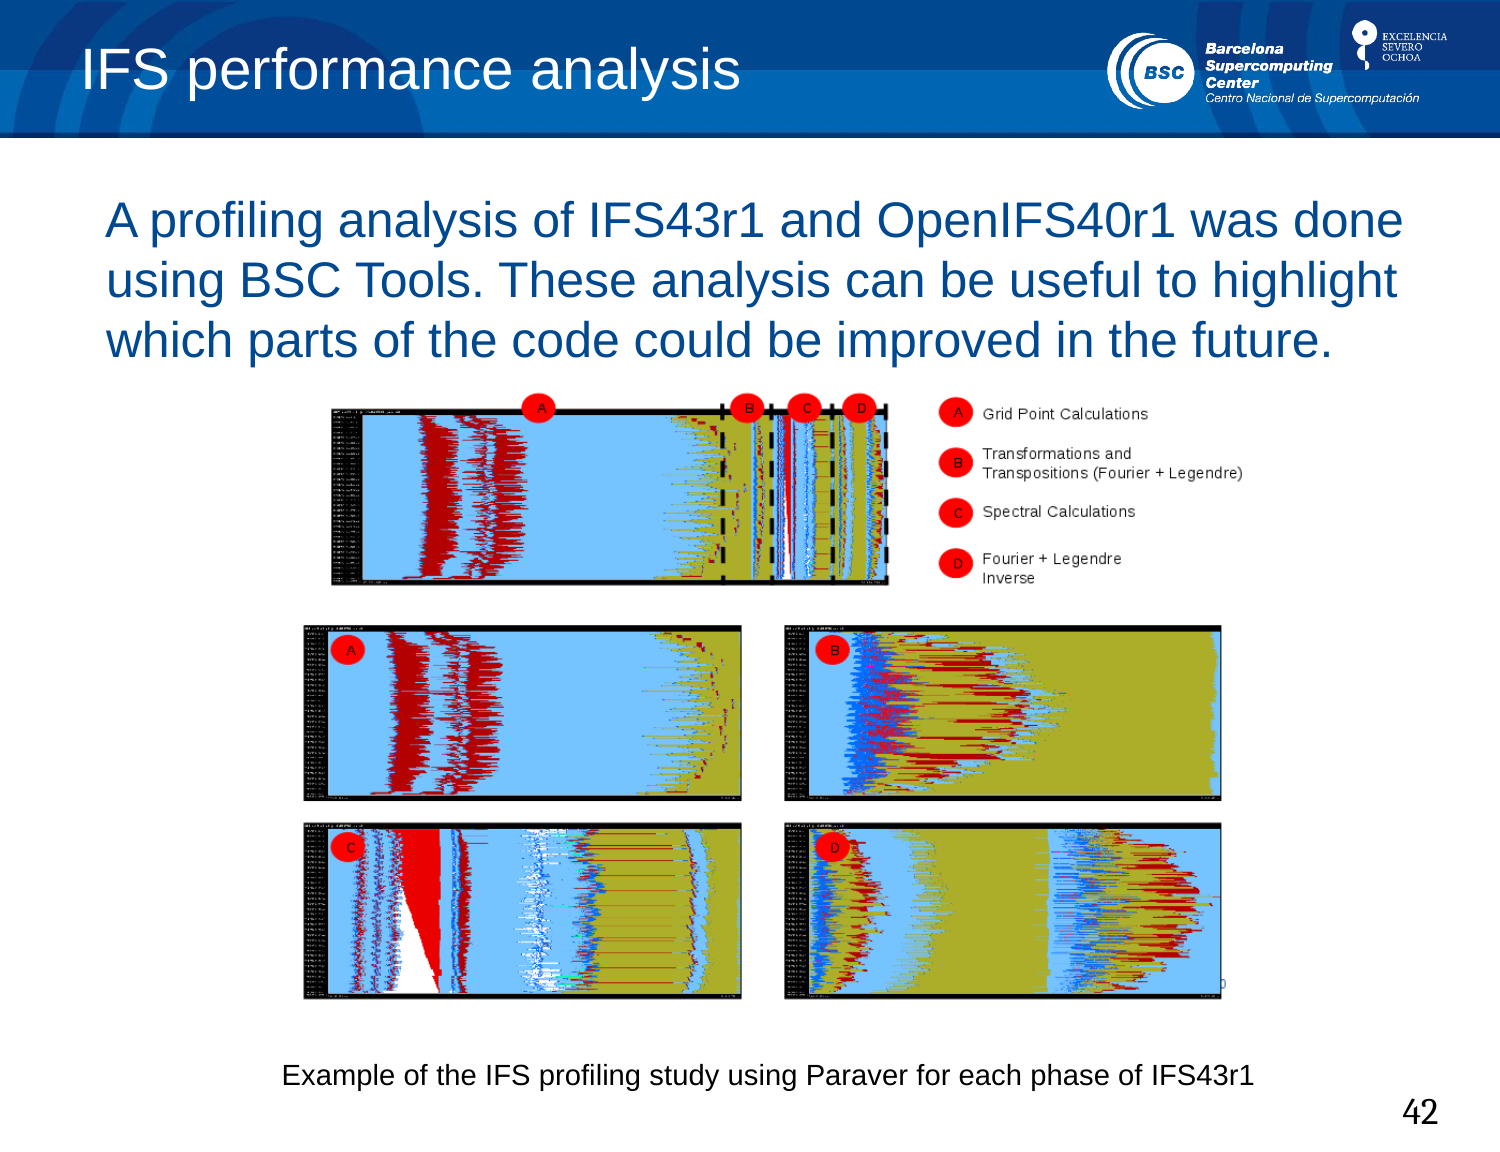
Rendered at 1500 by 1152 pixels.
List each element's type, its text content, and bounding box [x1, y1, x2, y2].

text_box Example of the IFS profiling study using Paraver for each phase of IFS43r1 [266, 1041, 1389, 1152]
picture [0, 0, 1500, 138]
title IFS performance analysis [65, 23, 1081, 138]
list A profiling analysis of IFS43r1 and OpenIFS40r1 was done using BSC Tools. These analysis can be useful to highlight which parts of the code could be improved in the future. [64, 172, 1432, 1043]
picture [280, 384, 1245, 1008]
